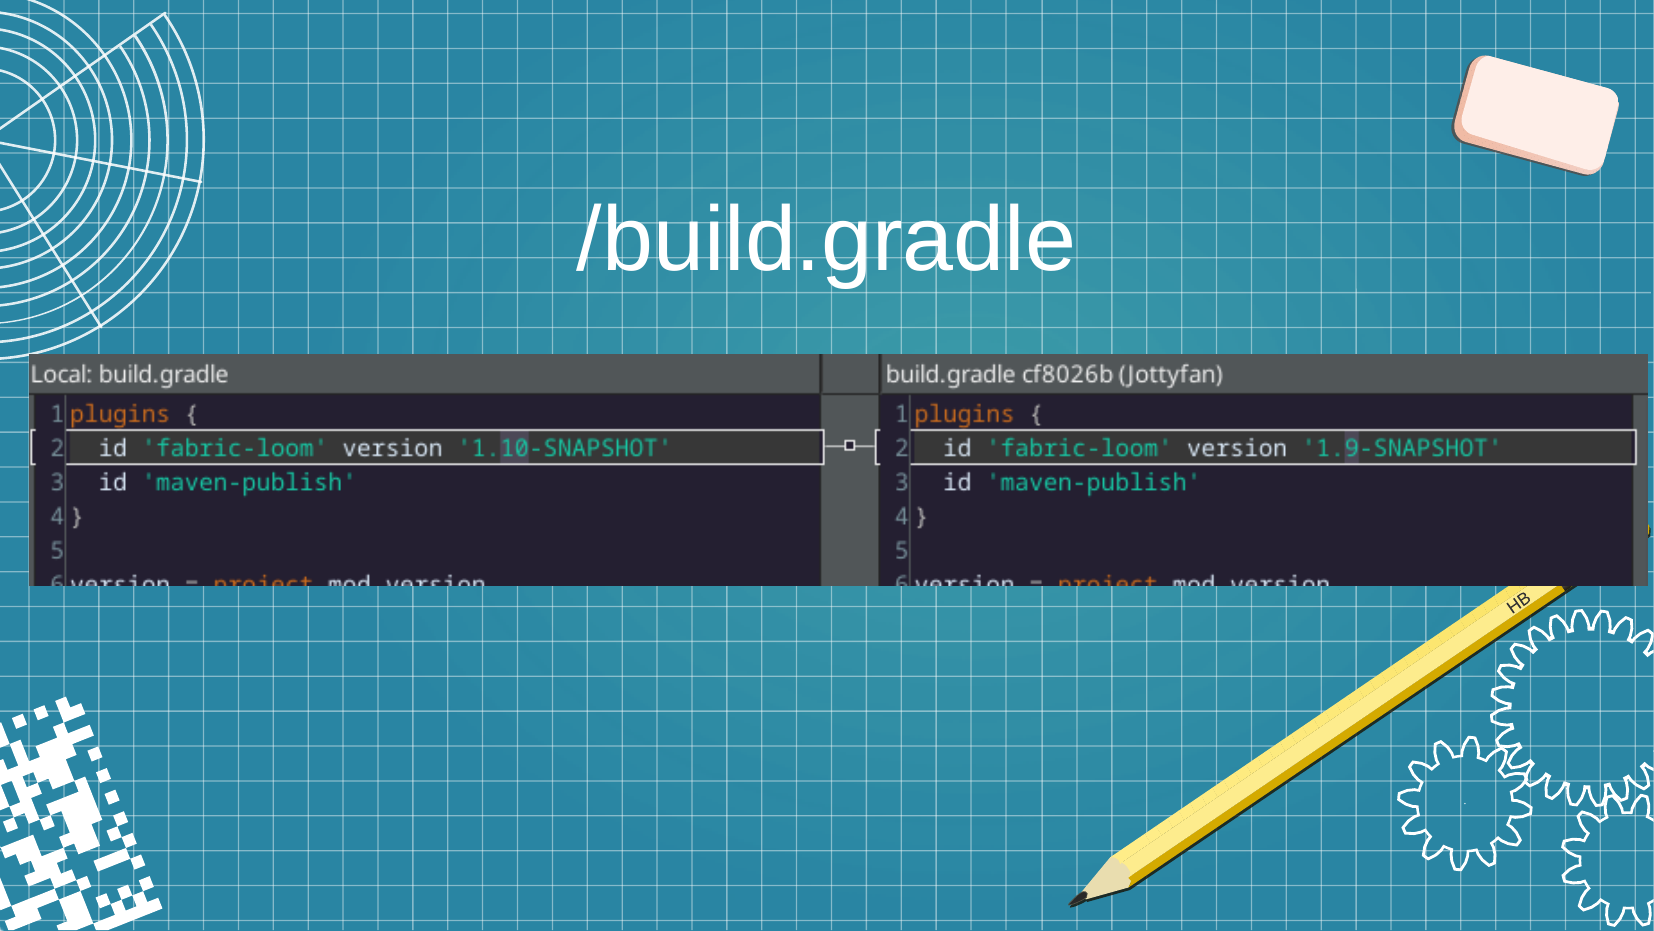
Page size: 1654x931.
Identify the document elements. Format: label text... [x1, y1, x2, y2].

title /build.gradle [82, 132, 1571, 346]
picture [29, 354, 1648, 586]
